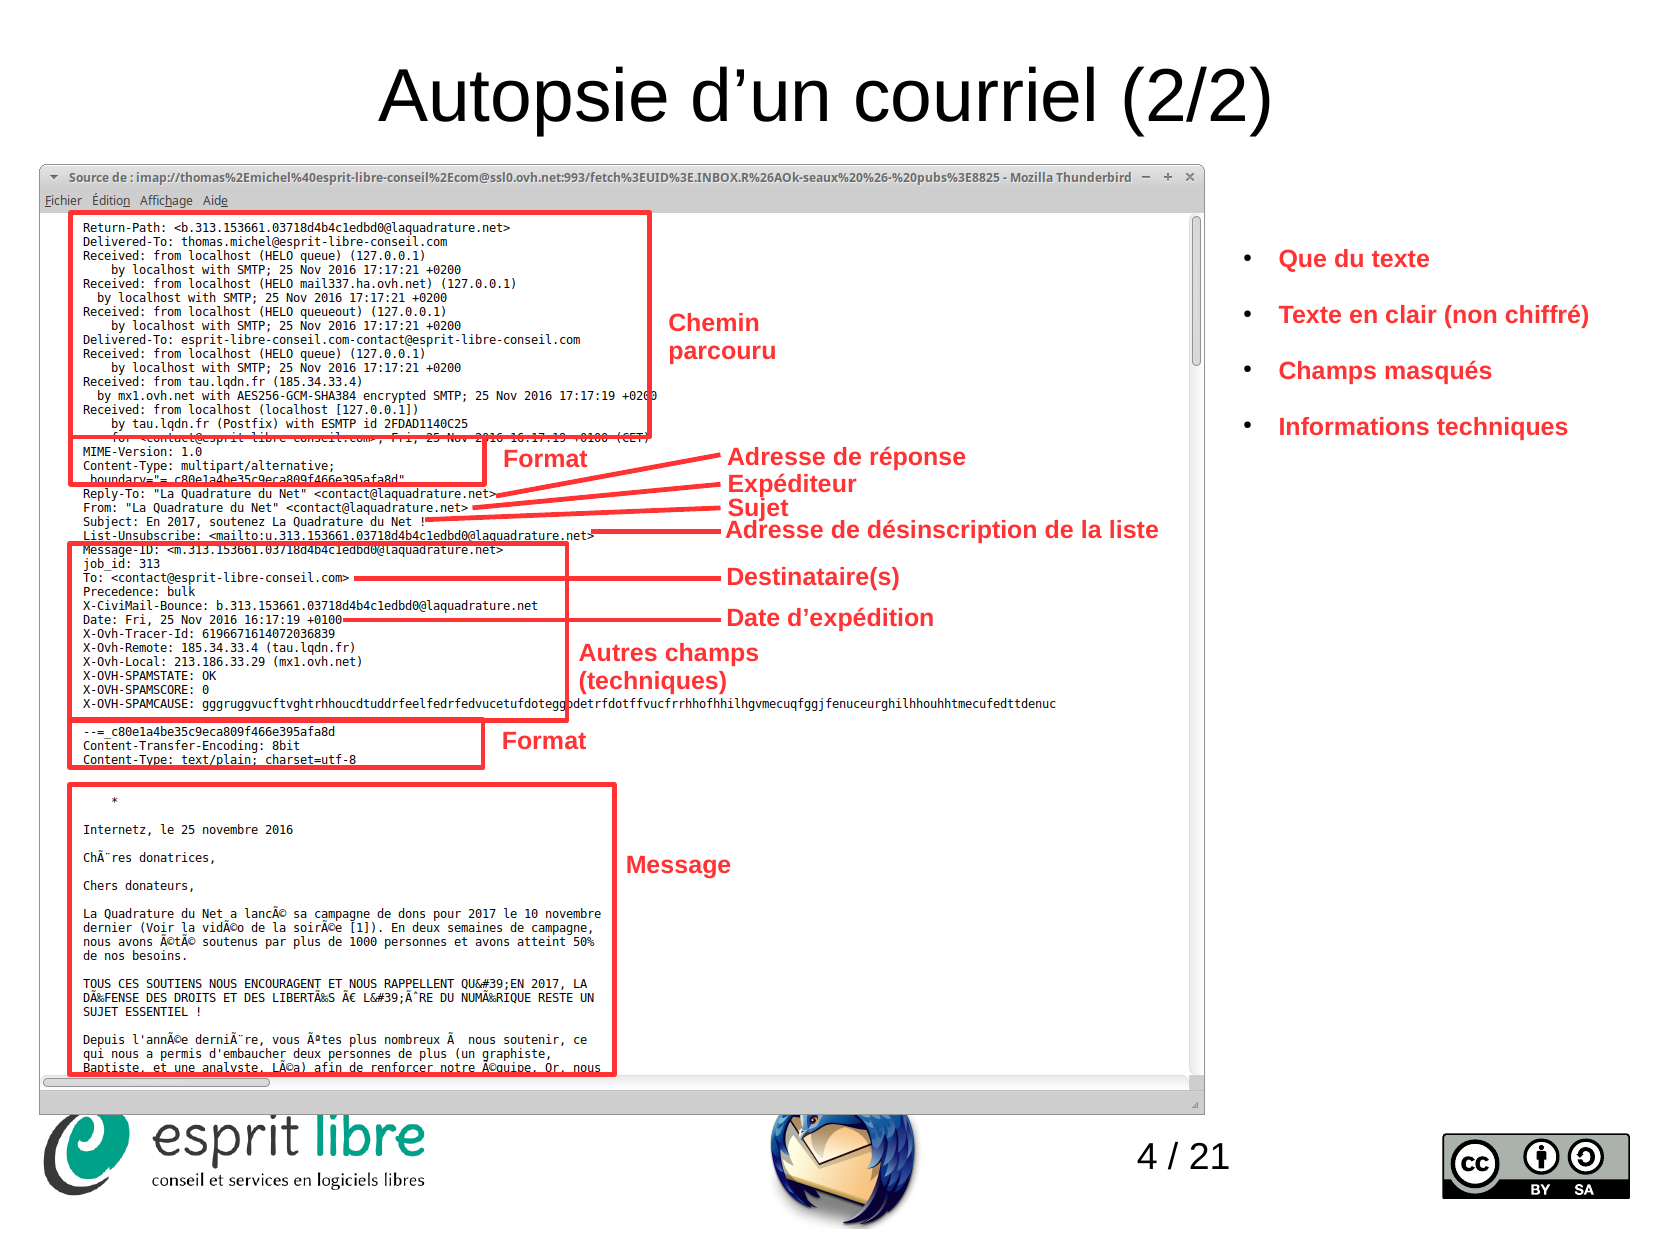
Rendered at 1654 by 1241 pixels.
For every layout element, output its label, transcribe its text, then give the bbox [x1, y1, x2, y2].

text_box Sujet [712, 485, 1159, 507]
text_box Adresse de désinscription de la liste [710, 507, 1182, 551]
text_box Message [611, 843, 832, 887]
text_box Format [487, 719, 708, 763]
text_box Format [488, 437, 709, 480]
text_box Que du texte Texte en clair (non chiffré) Champs masqués Informations techniques [1228, 236, 1637, 504]
text_box Chemin parcouru [653, 301, 875, 373]
text_box Destinataire(s) [711, 555, 928, 596]
title Autopsie d’un courriel (2/2) [82, 49, 1571, 142]
picture [0, 164, 1205, 1241]
text_box Date d’expédition [711, 596, 969, 640]
text_box Autres champs (techniques) [563, 631, 785, 703]
text_box Adresse de réponse [712, 435, 1134, 479]
text_box Expéditeur [712, 462, 1159, 485]
